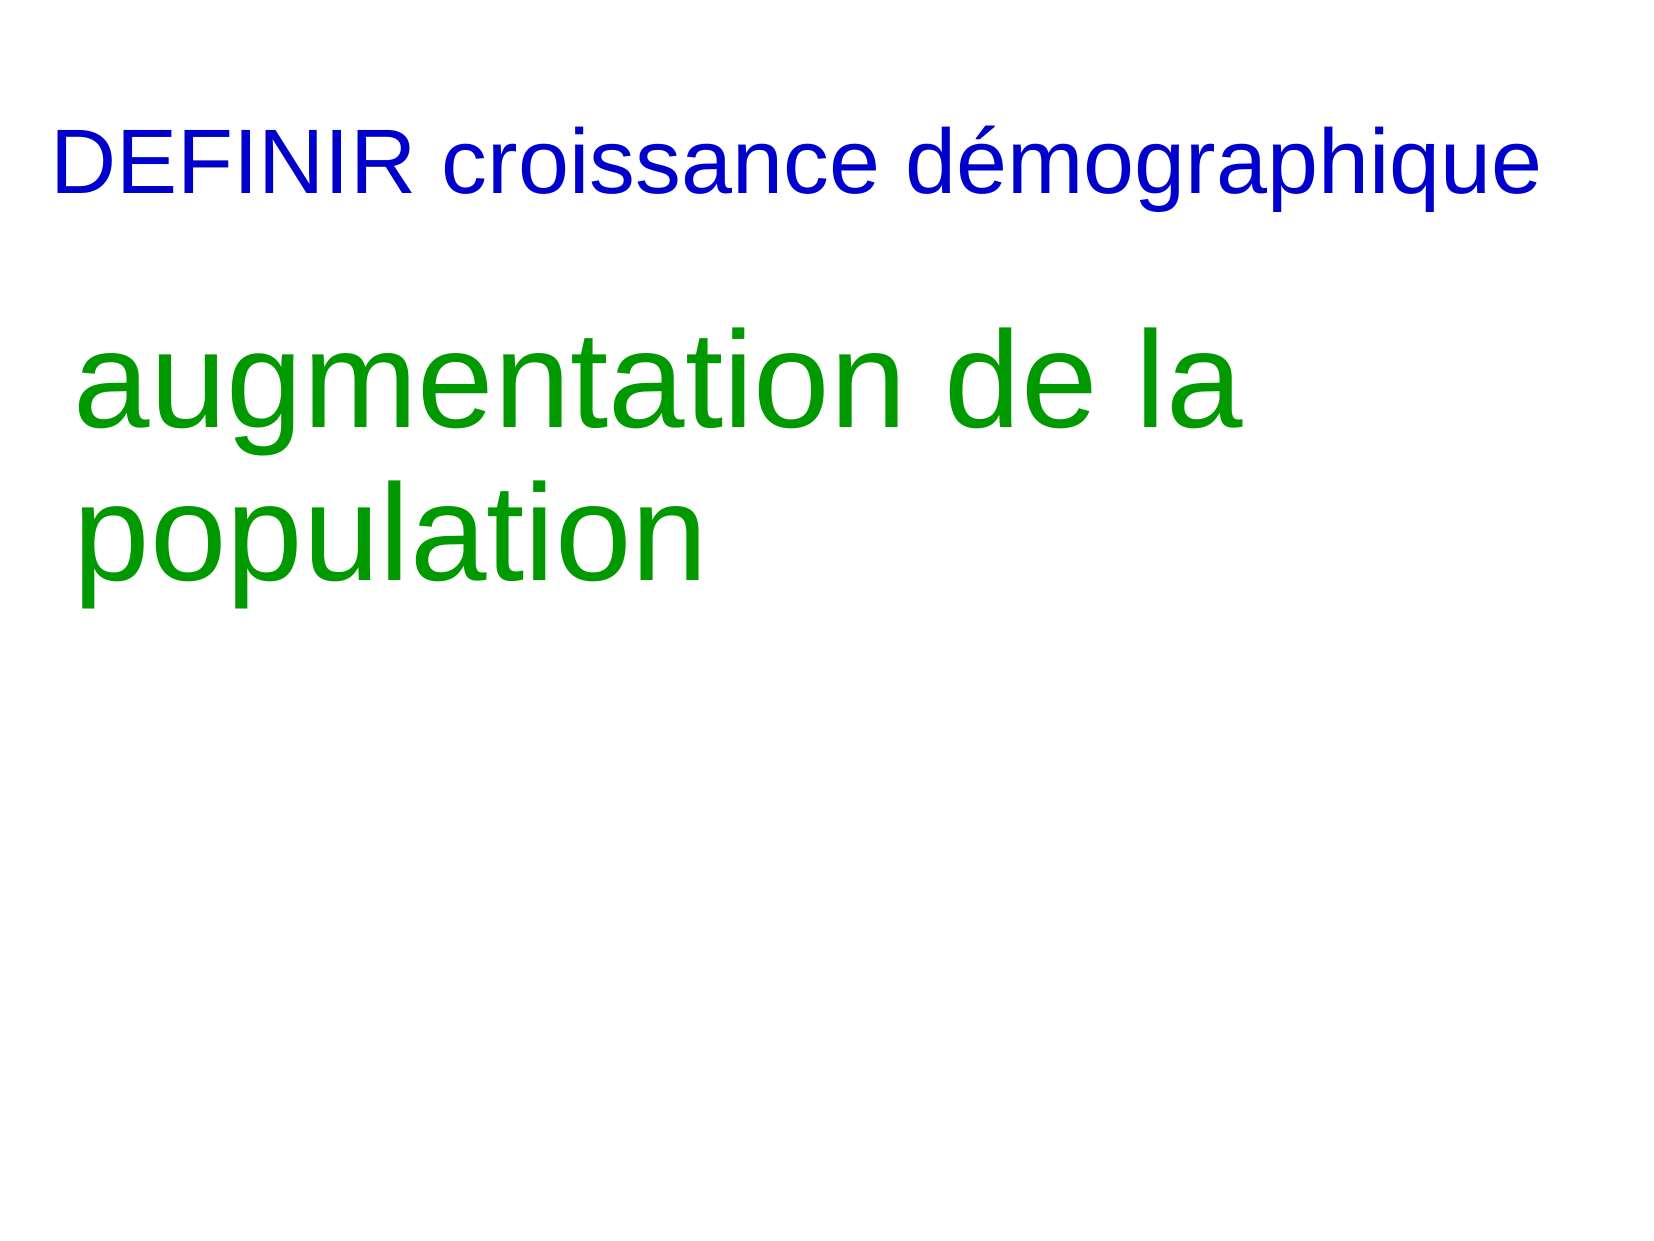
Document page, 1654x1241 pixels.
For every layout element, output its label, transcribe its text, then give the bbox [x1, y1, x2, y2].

text_box augmentation de la population [59, 295, 1565, 926]
title DEFINIR croissance démographique [29, 110, 1565, 316]
